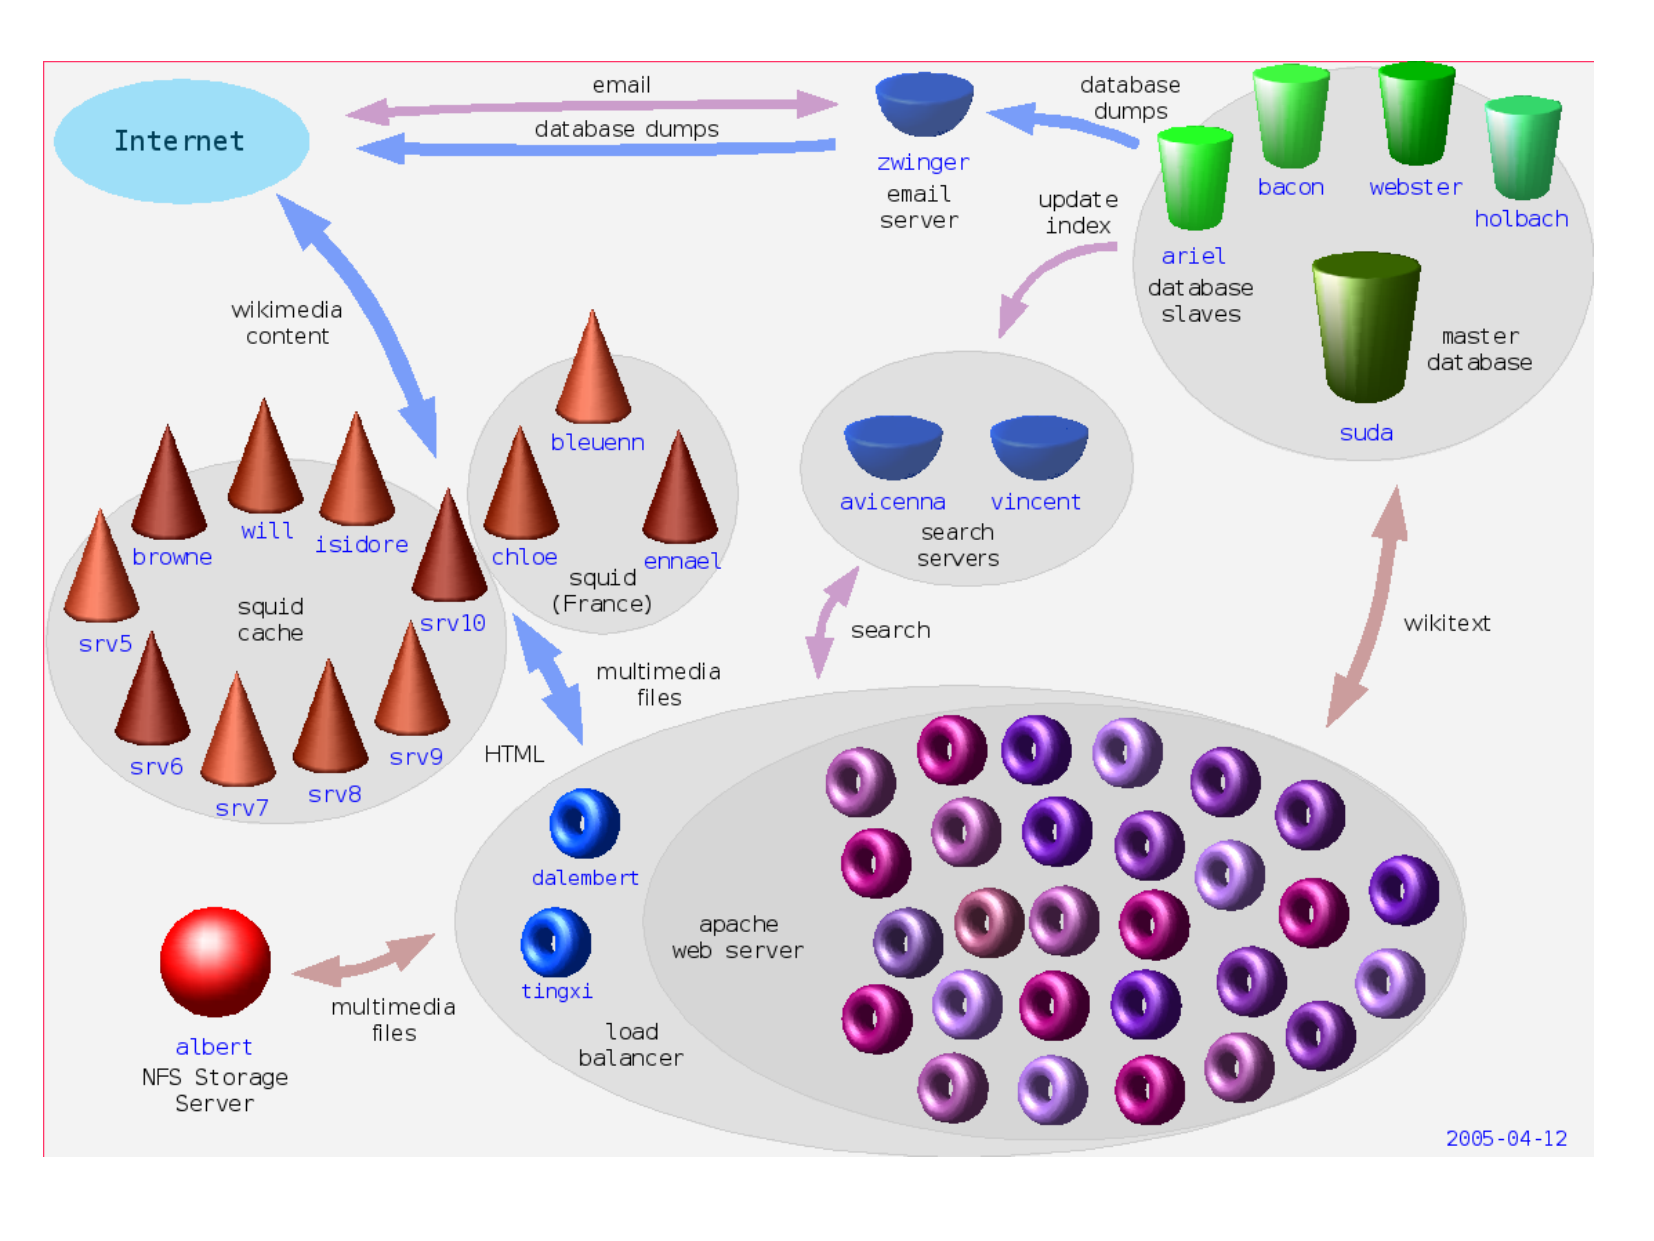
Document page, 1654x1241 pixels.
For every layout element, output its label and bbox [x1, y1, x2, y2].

picture [43, 61, 1594, 1157]
